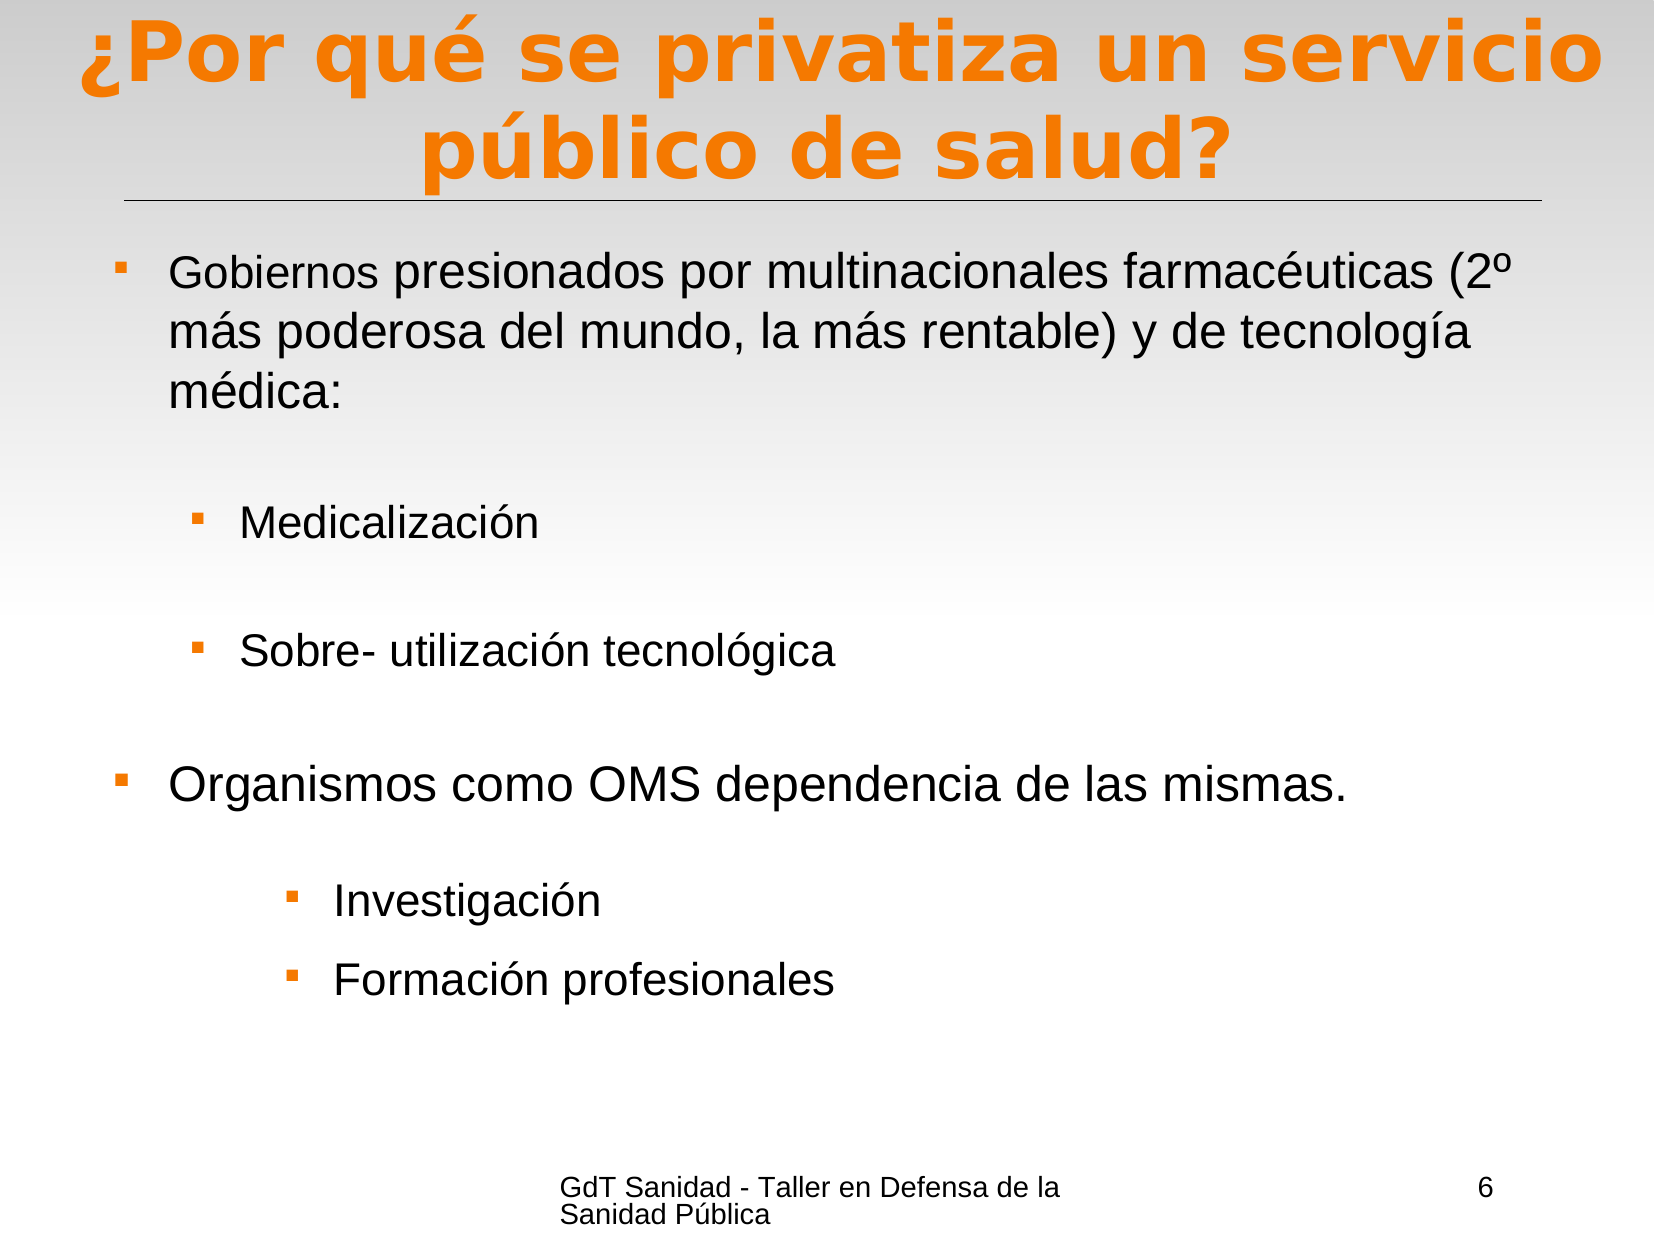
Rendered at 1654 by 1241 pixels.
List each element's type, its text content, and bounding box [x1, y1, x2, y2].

title ¿Por qué se privatiza un servicio público de salud? [59, 4, 1625, 199]
list Gobiernos presionados por multinacionales farmacéuticas (2º más poderosa del mundo, la más rentable) y de tecnología médica: Medicalización Sobre- utilización tecnológica Organismos como OMS dependencia de las mismas. Investigación Formación profesionales [82, 231, 1571, 1050]
